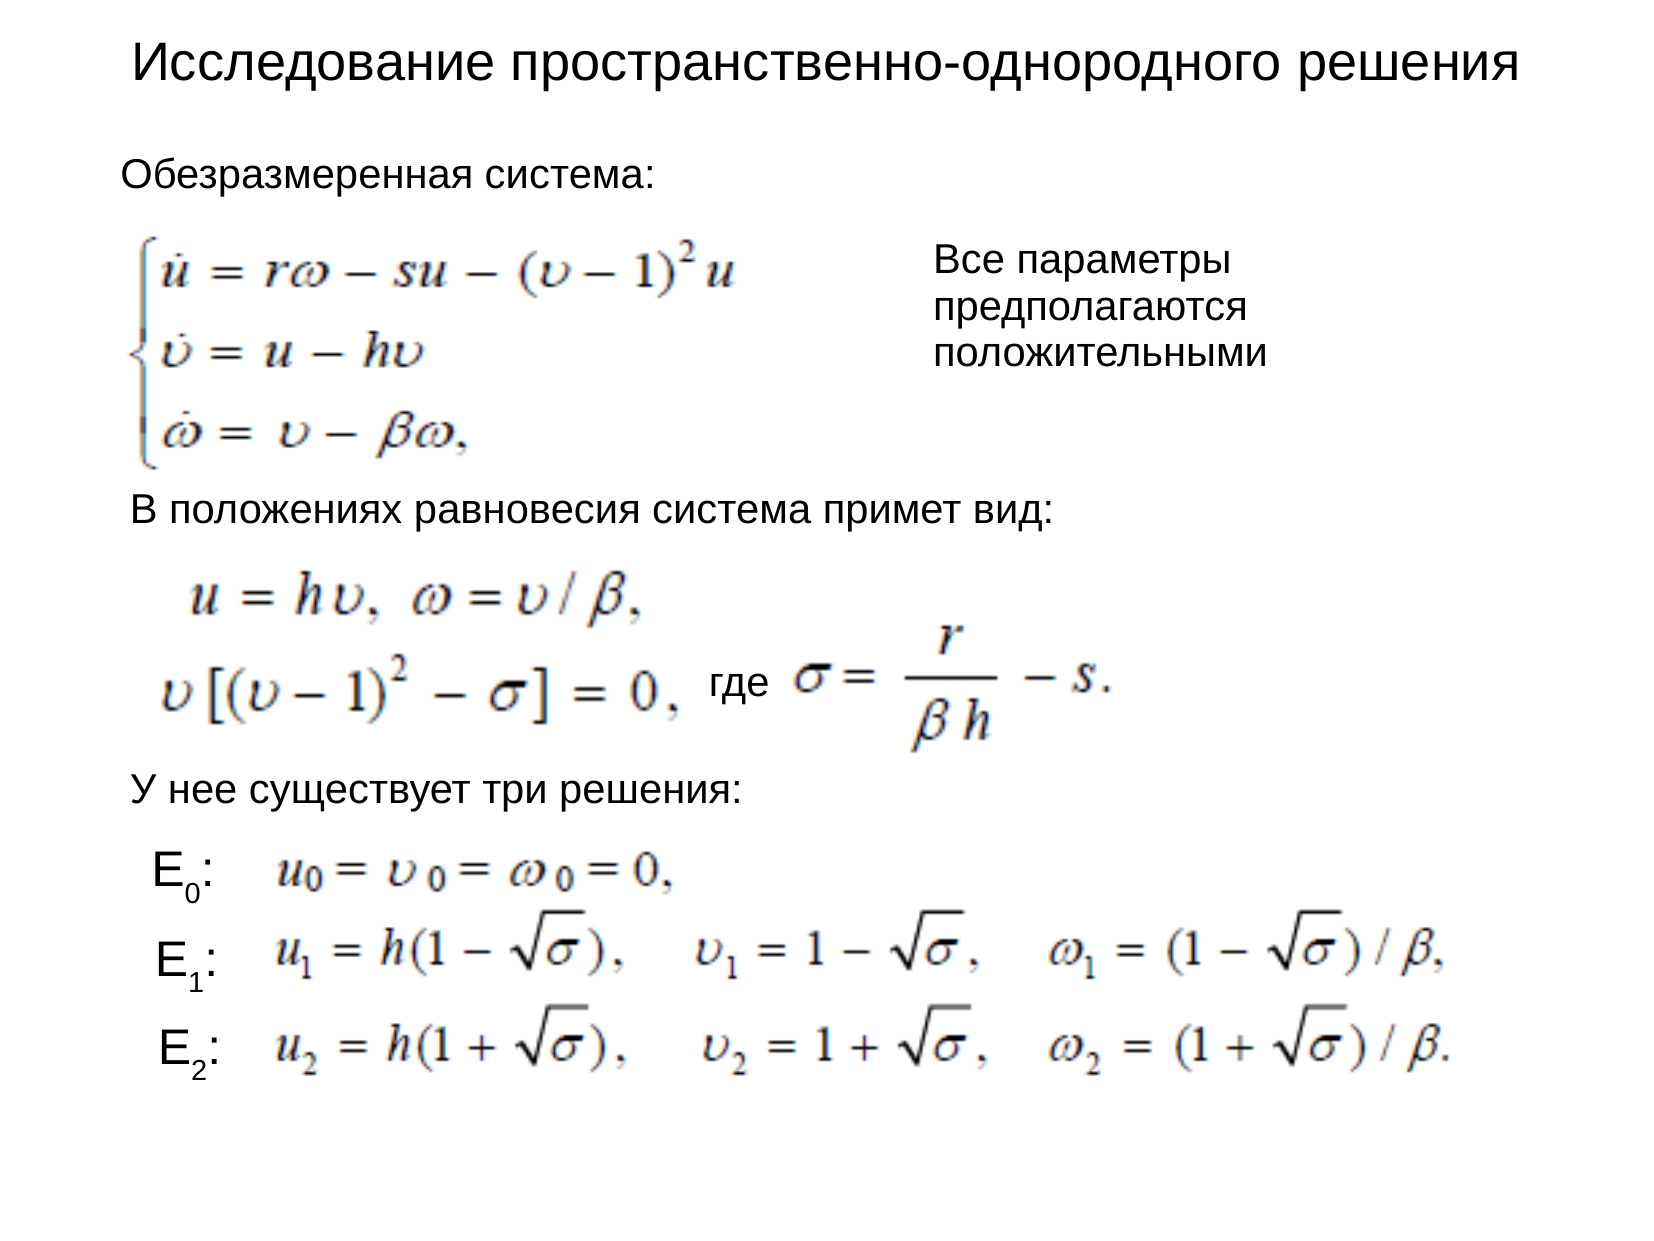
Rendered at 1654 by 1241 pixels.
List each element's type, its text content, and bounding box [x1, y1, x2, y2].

text_box У нее существует три решения: [59, 765, 856, 827]
picture [271, 909, 1465, 1087]
text_box Все параметры предполагаются положительными [862, 236, 1441, 426]
text_box В положениях равновесия система примет вид: [59, 485, 1276, 585]
text_box E1: [150, 929, 223, 1001]
text_box E0: [141, 841, 225, 910]
picture [767, 611, 1134, 766]
title Исследование пространственно-однородного решения [82, 17, 1571, 107]
picture [113, 224, 780, 484]
text_box E2: [141, 1007, 238, 1099]
picture [129, 585, 709, 745]
picture [271, 850, 686, 898]
text_box Обезразмеренная система: [49, 151, 686, 213]
text_box где [637, 659, 804, 721]
